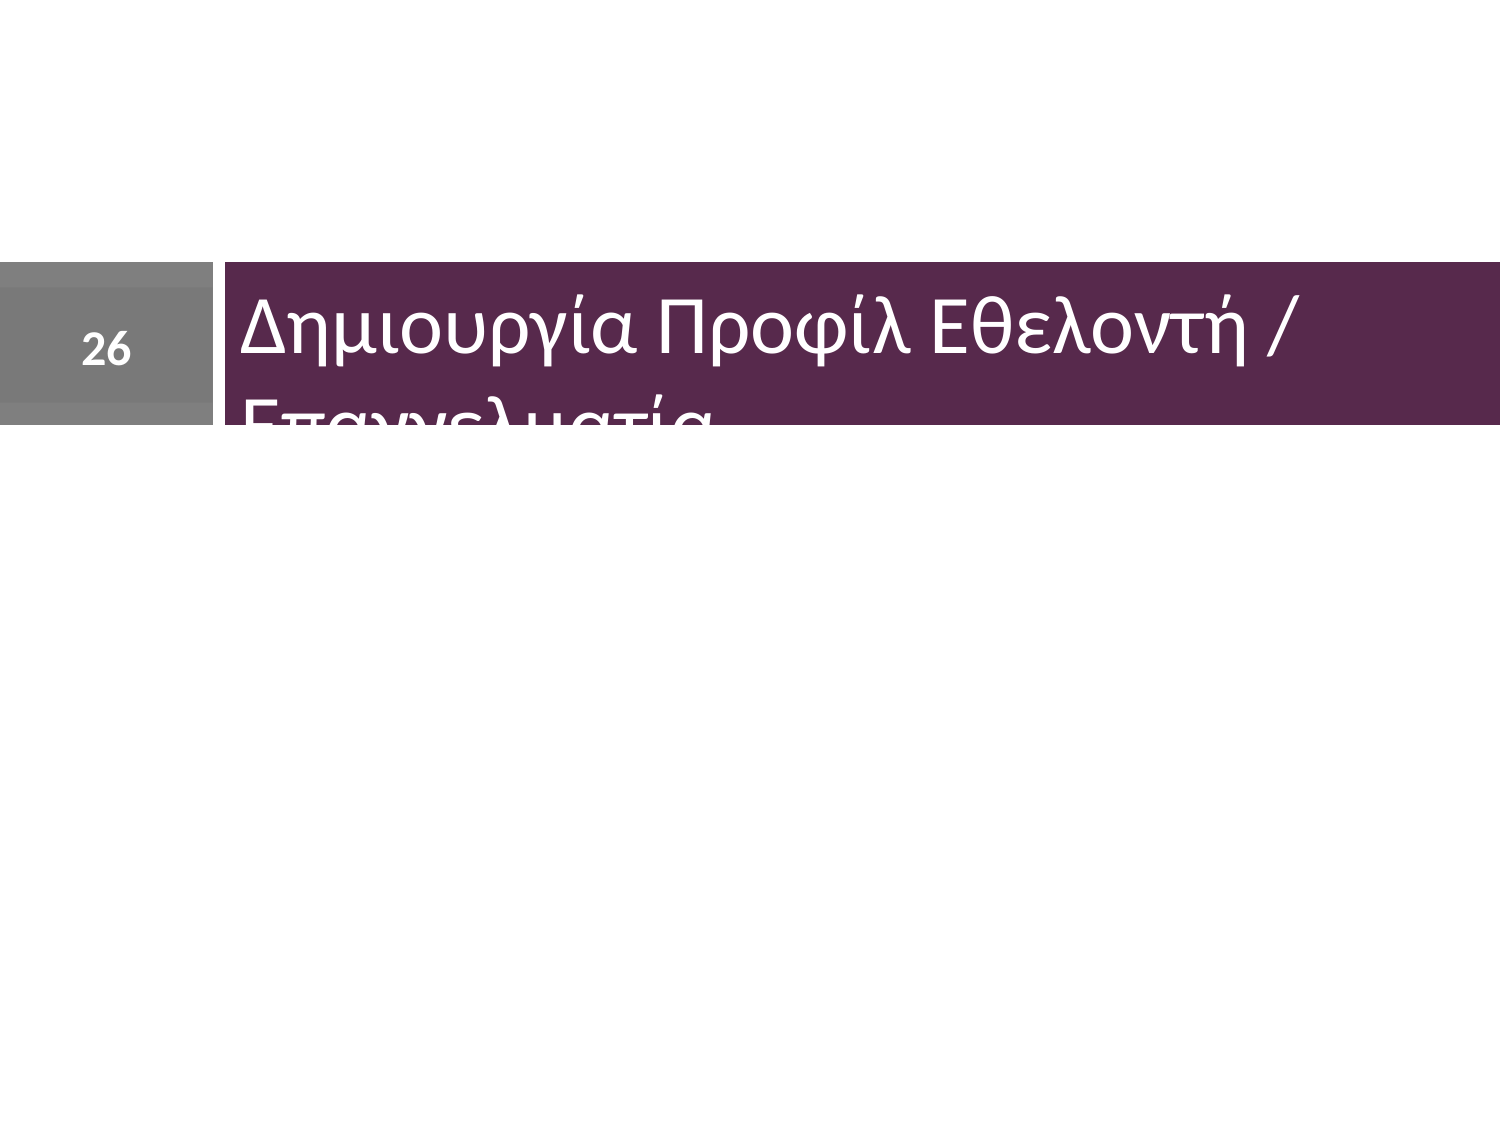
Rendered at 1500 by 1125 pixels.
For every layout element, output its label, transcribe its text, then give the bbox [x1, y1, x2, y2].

text_box [0, 287, 213, 403]
title Δημιουργία Προφίλ Εθελοντή / Επαγγελματία [225, 262, 1476, 426]
